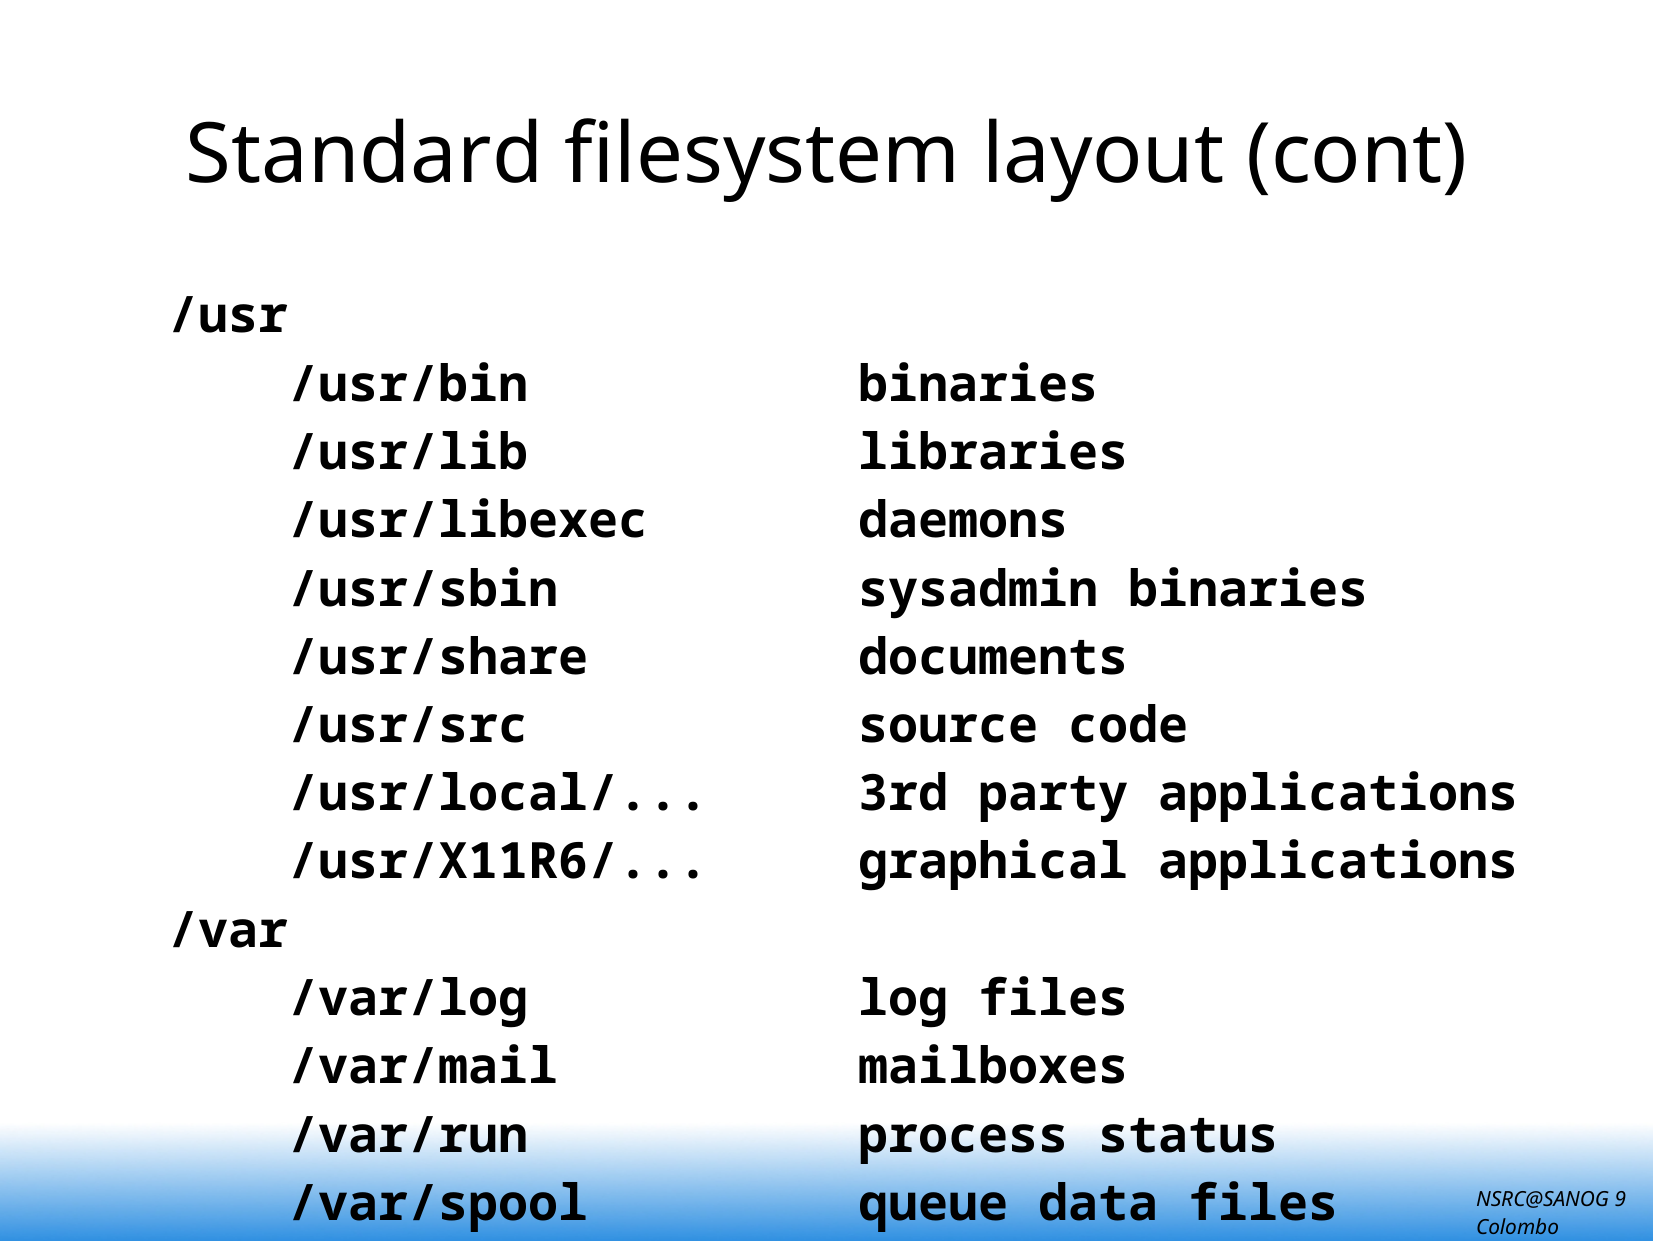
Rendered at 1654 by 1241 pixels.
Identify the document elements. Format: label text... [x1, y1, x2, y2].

picture [1228, 1136, 1238, 1146]
text_box /usr /usr/bin binaries /usr/lib libraries /usr/libexec daemons /usr/sbin sysadmin binaries /usr/share documents /usr/src source code /usr/local/... 3rd party applications /usr/X11R6/... graphical applications /var /var/log log files /var/mail mailboxes /var/run process status /var/spool queue data files /var/tmp temporary files [168, 279, 1541, 1136]
picture [0, 1122, 1653, 1241]
picture [331, 1136, 336, 1144]
picture [868, 1136, 878, 1146]
picture [1168, 1139, 1178, 1147]
picture [927, 1136, 939, 1147]
picture [358, 1139, 368, 1147]
picture [478, 1136, 488, 1146]
title Standard filesystem layout (cont) [121, 46, 1534, 254]
